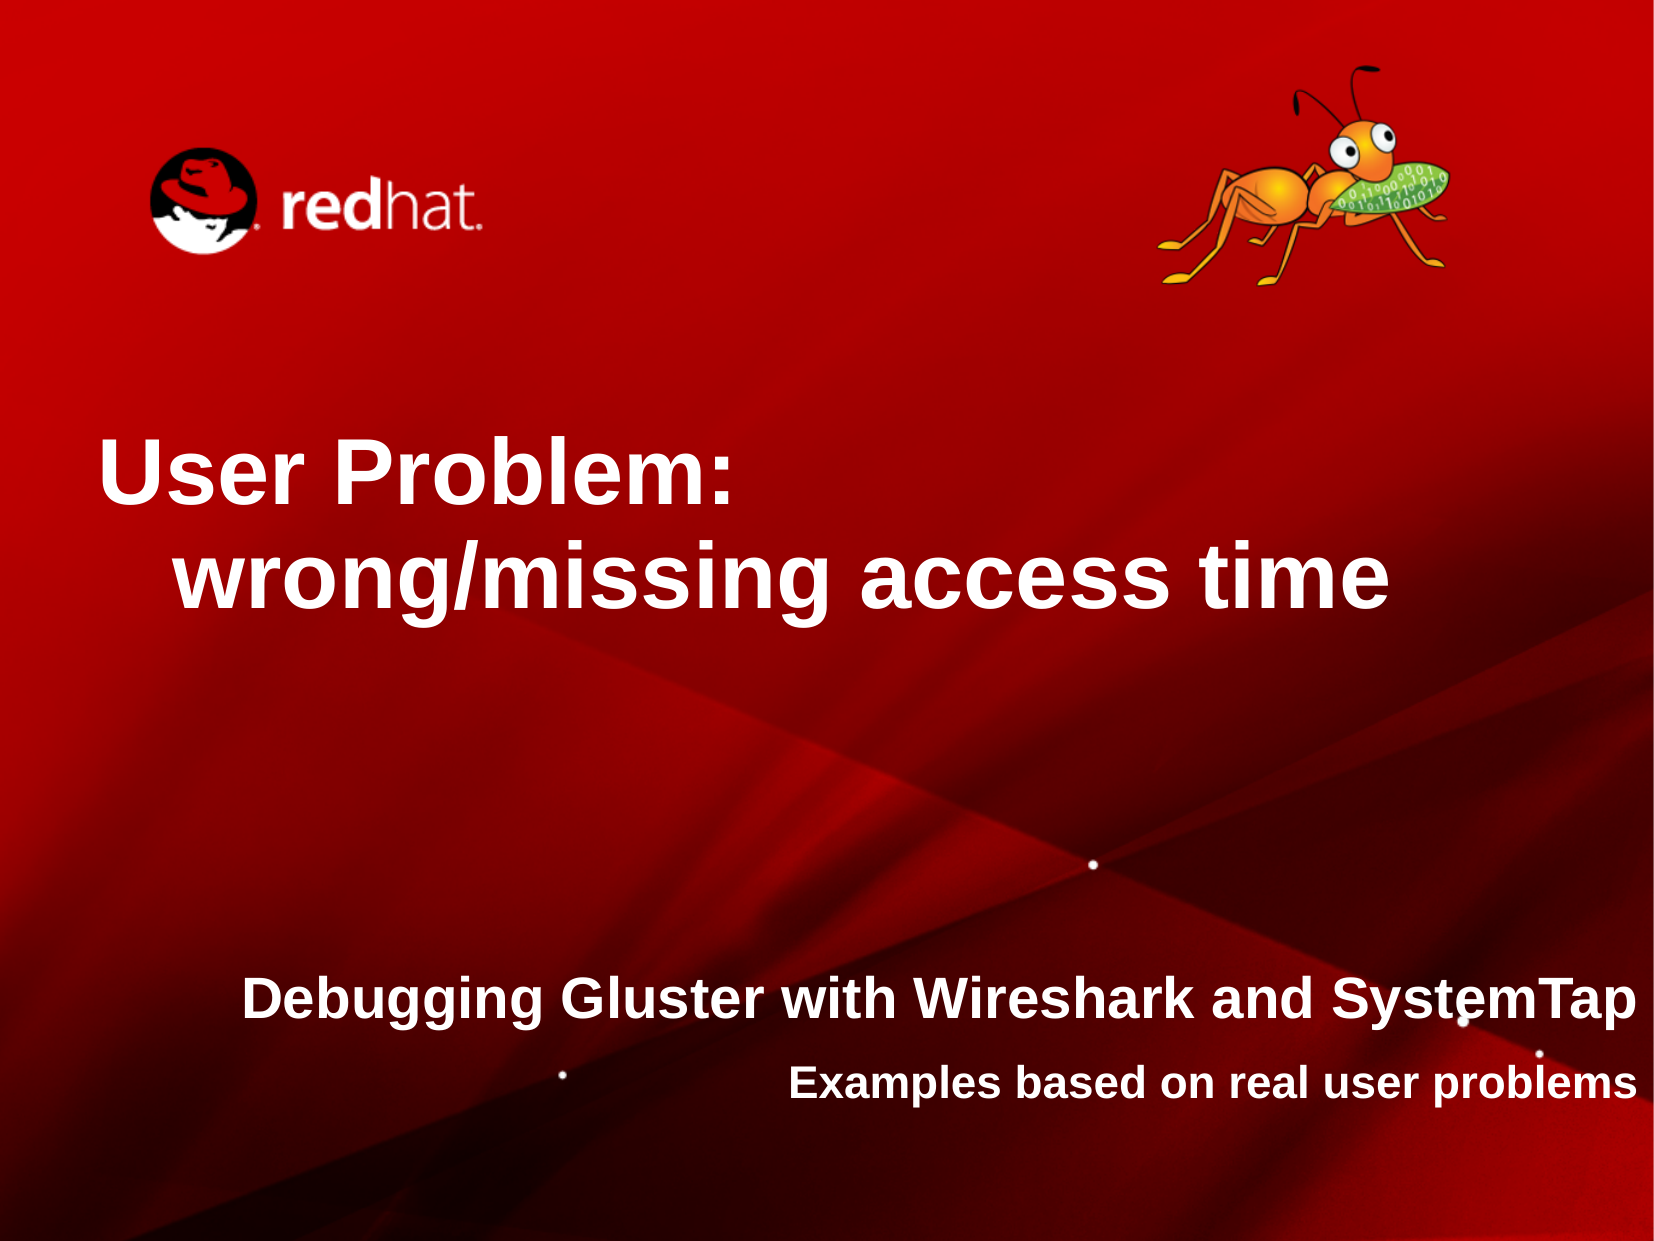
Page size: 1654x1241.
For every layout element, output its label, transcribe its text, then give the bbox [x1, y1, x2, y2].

title User Problem: wrong/missing access time [97, 419, 1654, 629]
picture [0, 0, 1654, 1241]
text_box Debugging Gluster with Wireshark and SystemTap Examples based on real user problems [226, 958, 1654, 1116]
